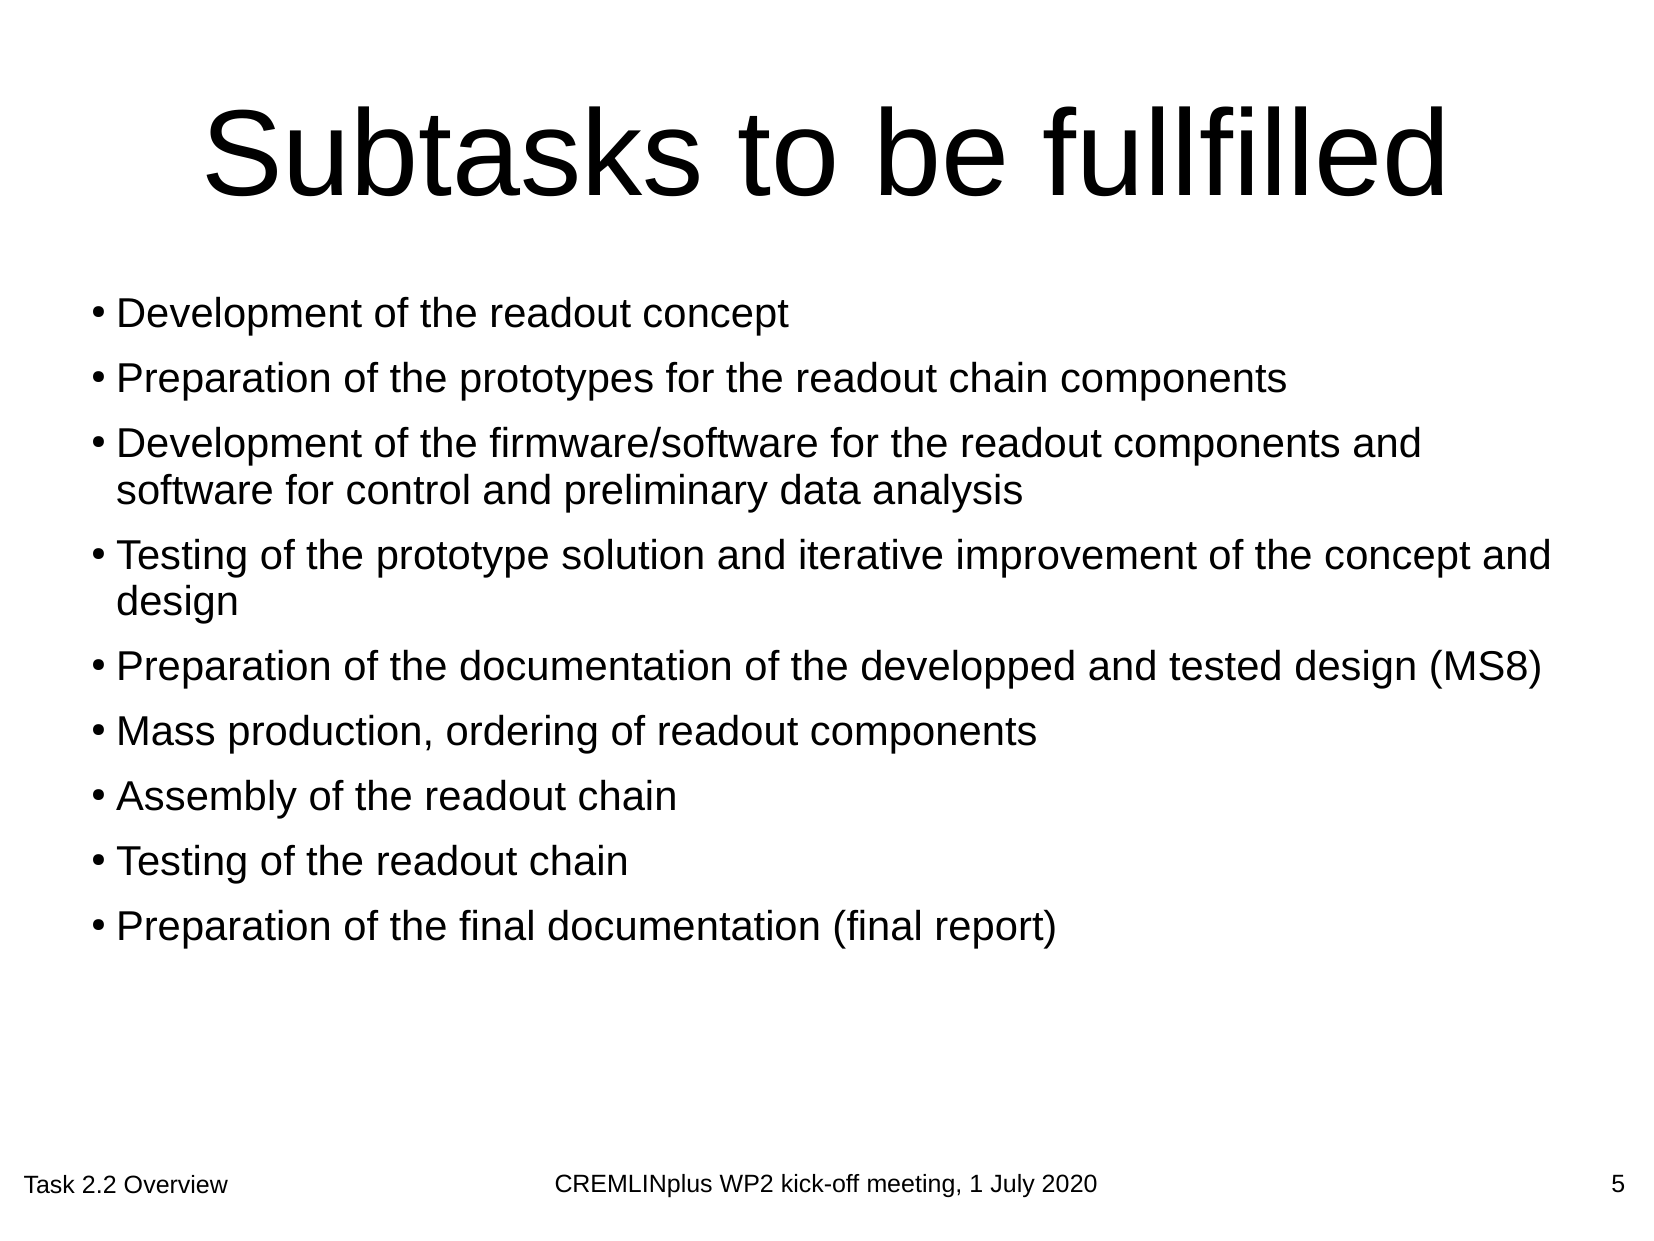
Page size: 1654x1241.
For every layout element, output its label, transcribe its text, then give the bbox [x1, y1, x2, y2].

list Development of the readout concept Preparation of the prototypes for the readout chain components Development of the firmware/software for the readout components and software for control and preliminary data analysis Testing of the prototype solution and iterative improvement of the concept and design Preparation of the documentation of the developped and tested design (MS8) Mass production, ordering of readout components Assembly of the readout chain Testing of the readout chain Preparation of the final documentation (final report) [82, 290, 1571, 1010]
title Subtasks to be fullfilled [82, 49, 1571, 257]
